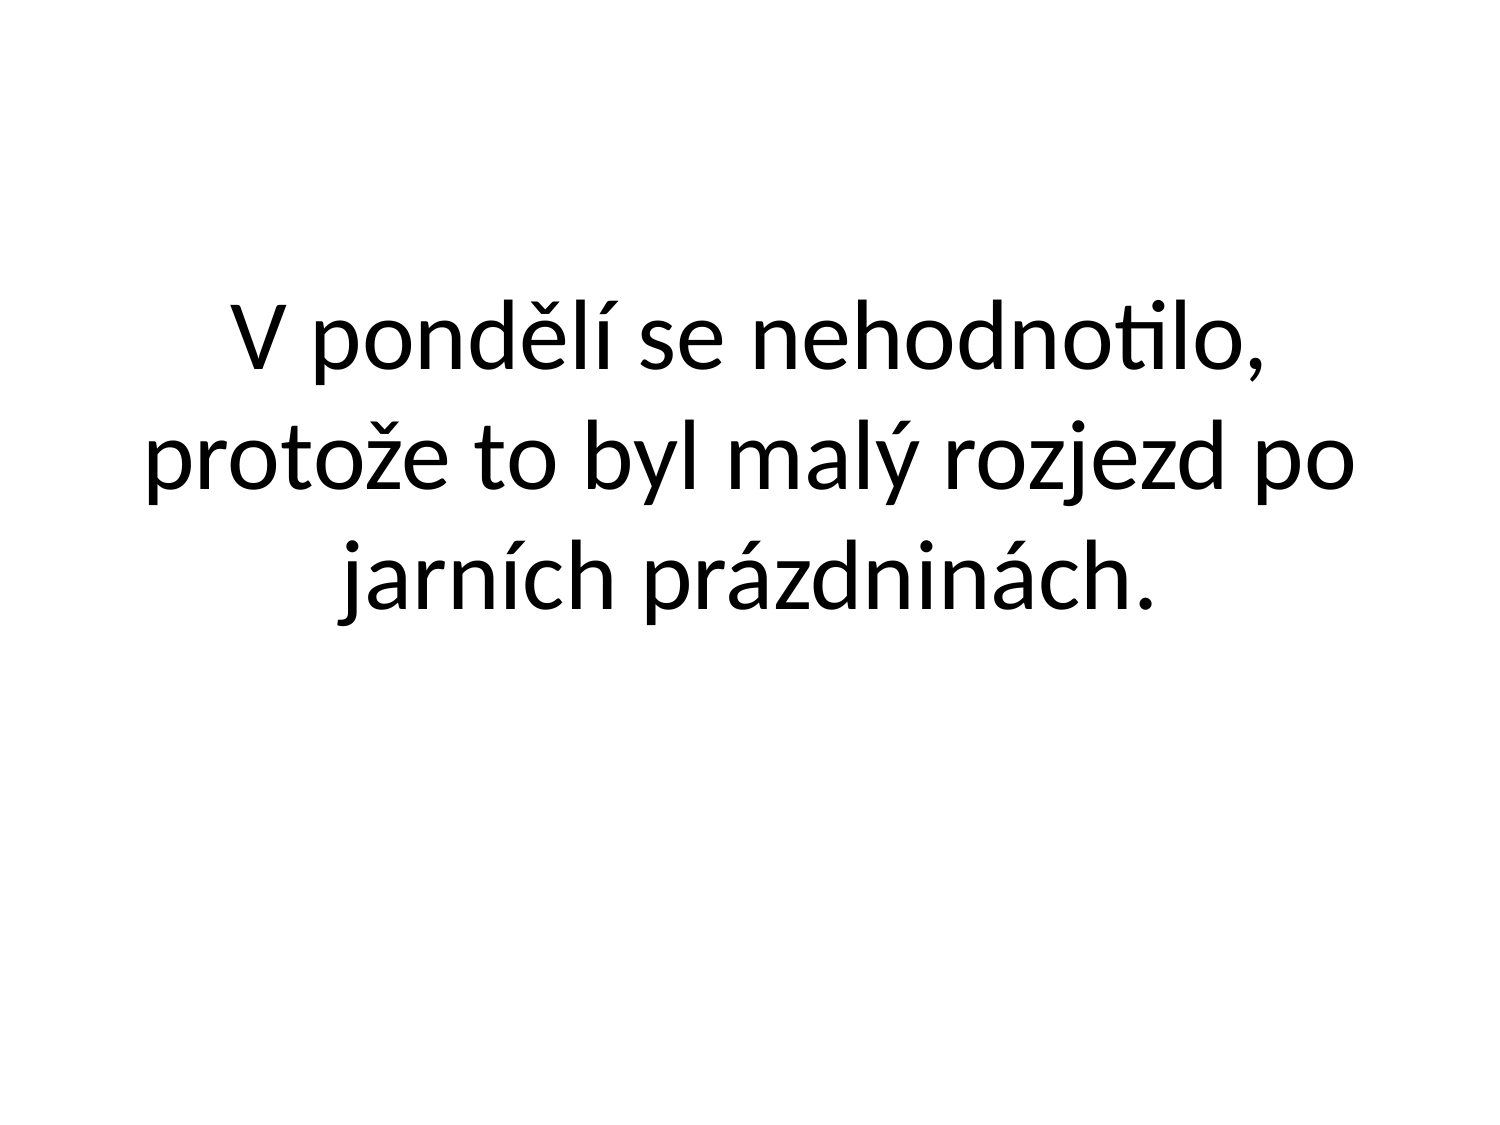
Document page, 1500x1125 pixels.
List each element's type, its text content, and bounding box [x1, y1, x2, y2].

list V pondělí se nehodnotilo, protože to byl malý rozjezd po jarních prázdninách. [75, 262, 1426, 1005]
